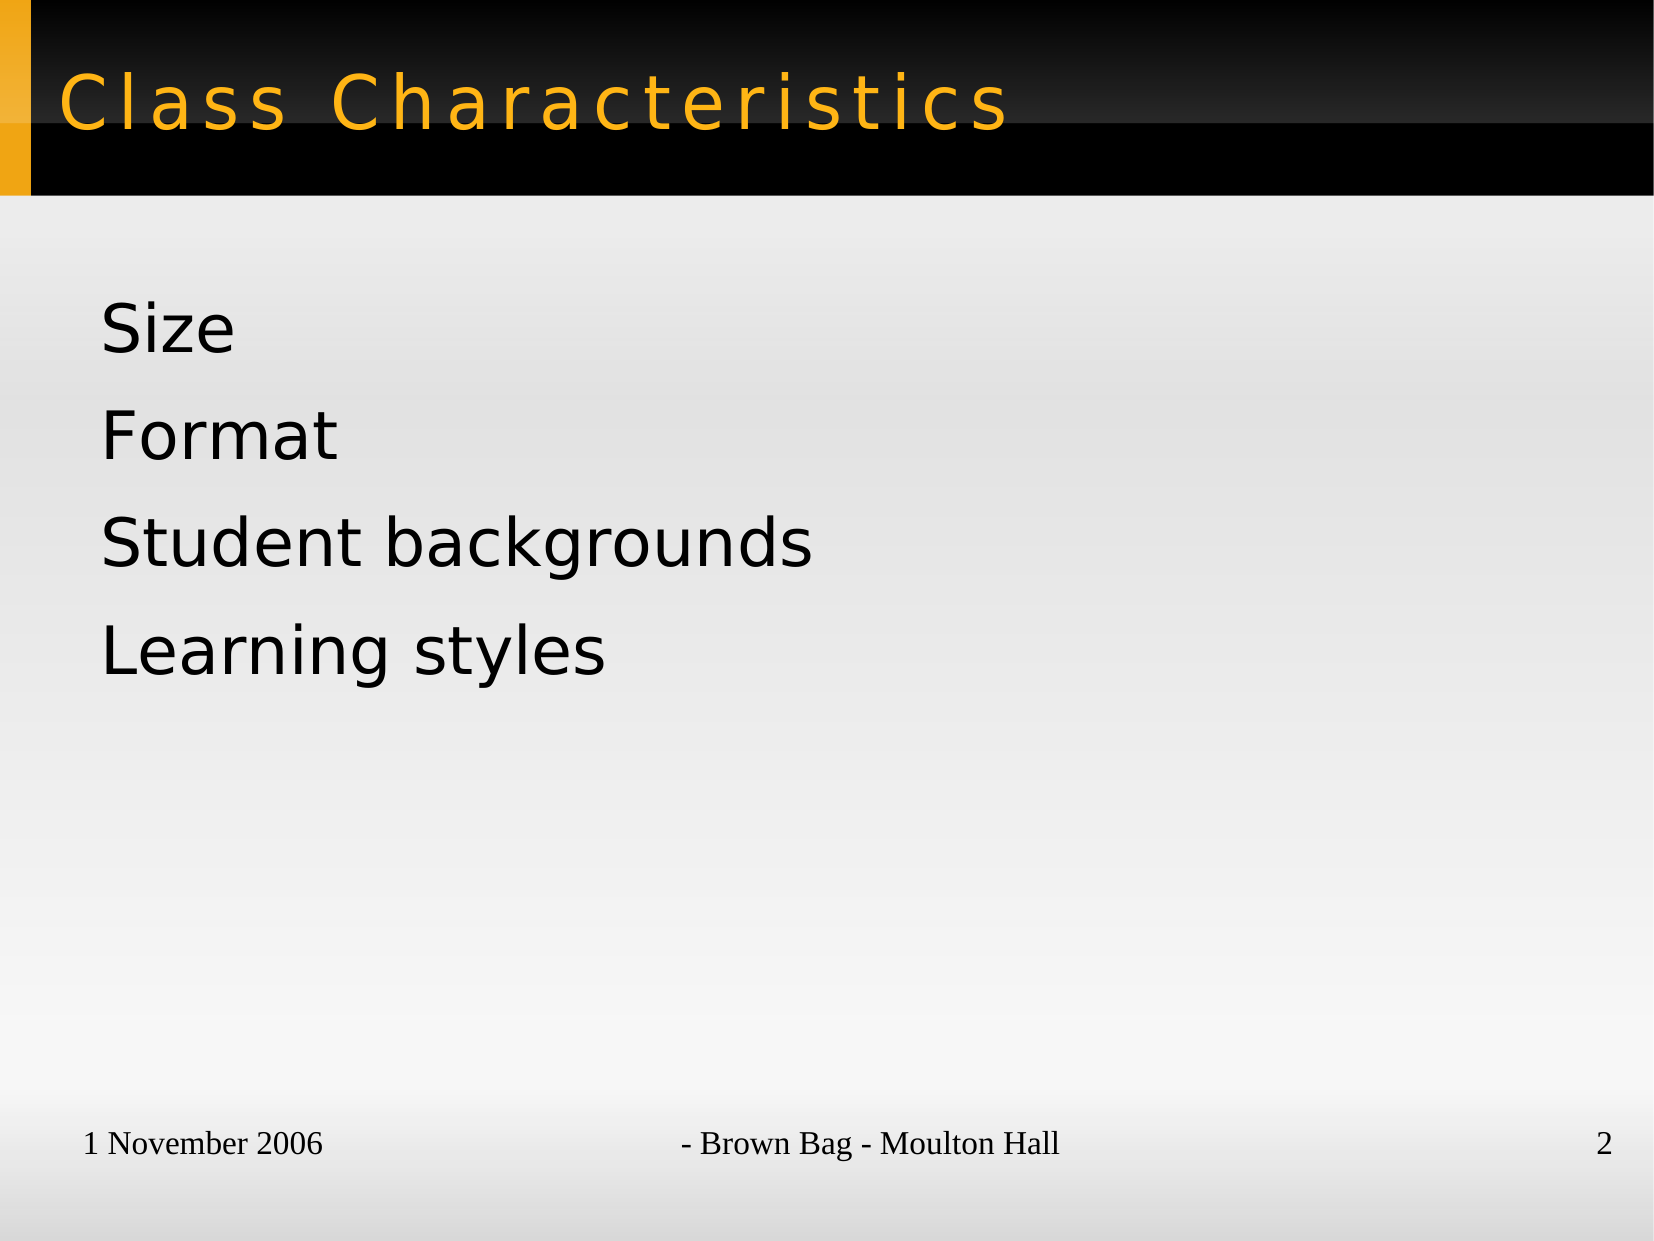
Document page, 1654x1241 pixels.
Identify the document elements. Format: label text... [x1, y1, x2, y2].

picture [0, 0, 1654, 1241]
title Class Characteristics [59, 29, 1270, 178]
list Size Format Student backgrounds Learning styles [82, 290, 1571, 1109]
